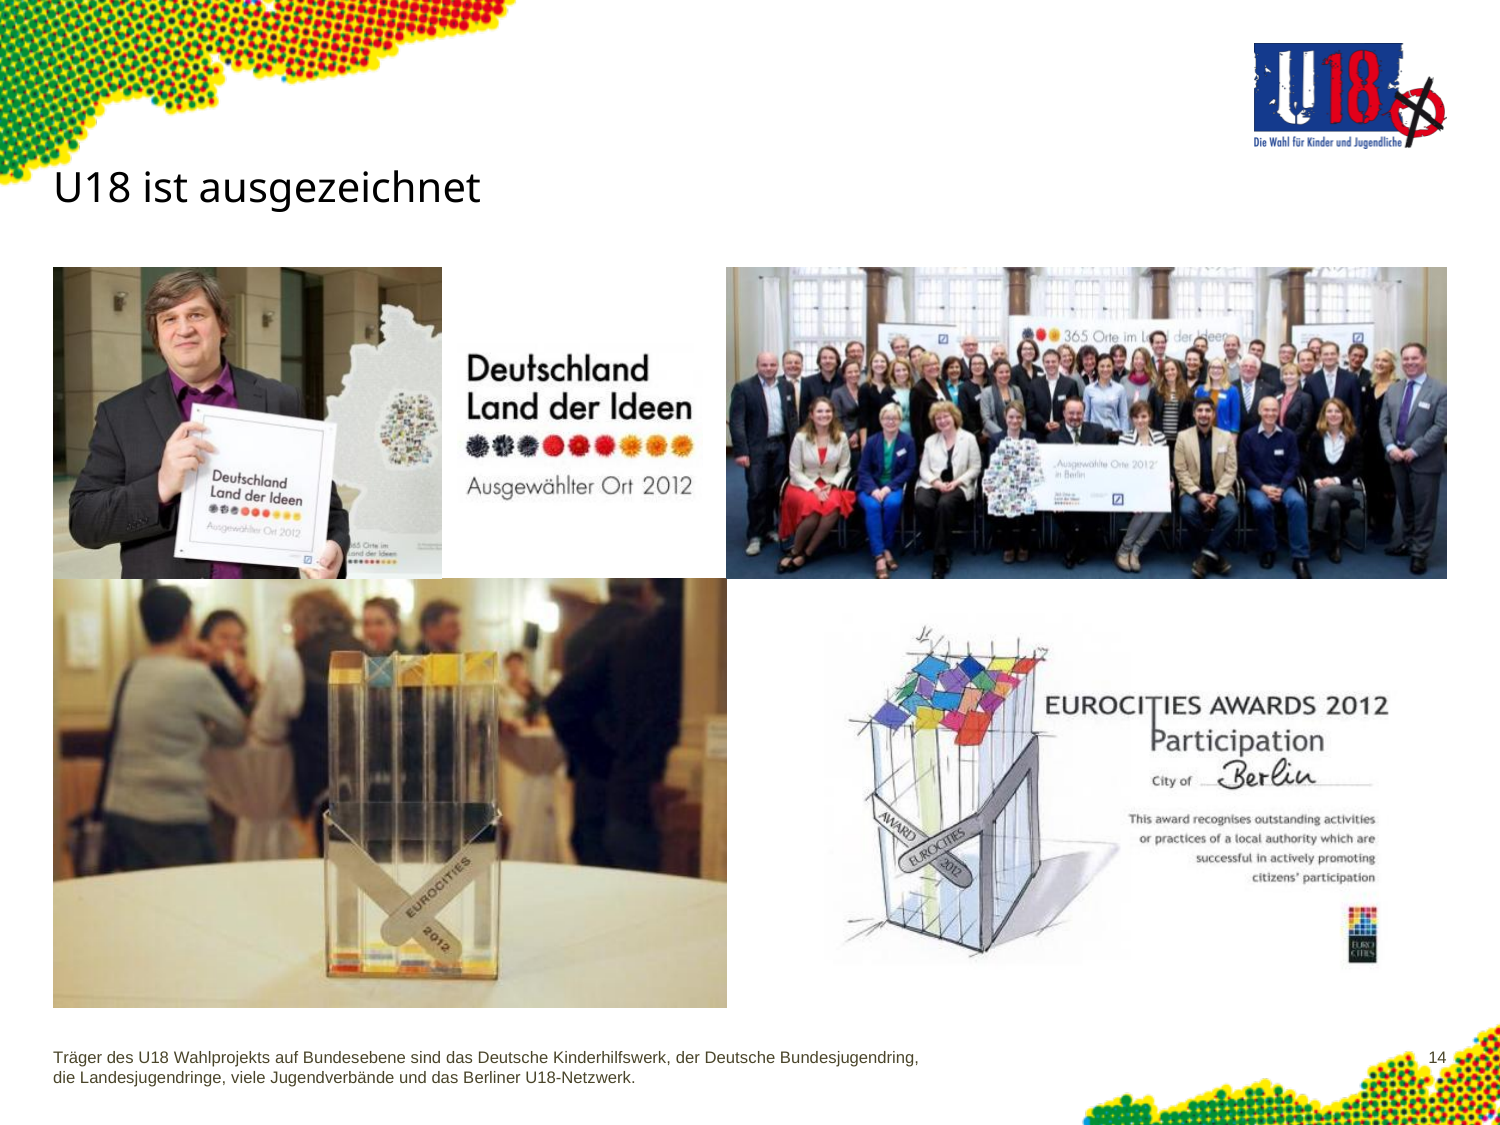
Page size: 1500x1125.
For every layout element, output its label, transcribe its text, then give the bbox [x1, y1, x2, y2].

picture [53, 267, 1447, 1008]
text_box <Nummer> [1399, 1046, 1447, 1106]
picture [1254, 43, 1447, 149]
text_box Träger des U18 Wahlprojekts auf Bundesebene sind das Deutsche Kinderhilfswerk, der Deutsche Bundesjugendring, die Landesjugendringe, viele Jugendverbände und das Berliner U18-Netzwerk. [53, 1046, 1105, 1106]
picture [990, 1006, 1500, 1125]
picture [0, 0, 538, 204]
picture [824, 585, 1447, 997]
picture [457, 335, 703, 506]
title U18 ist ausgezeichnet [53, 160, 1447, 244]
